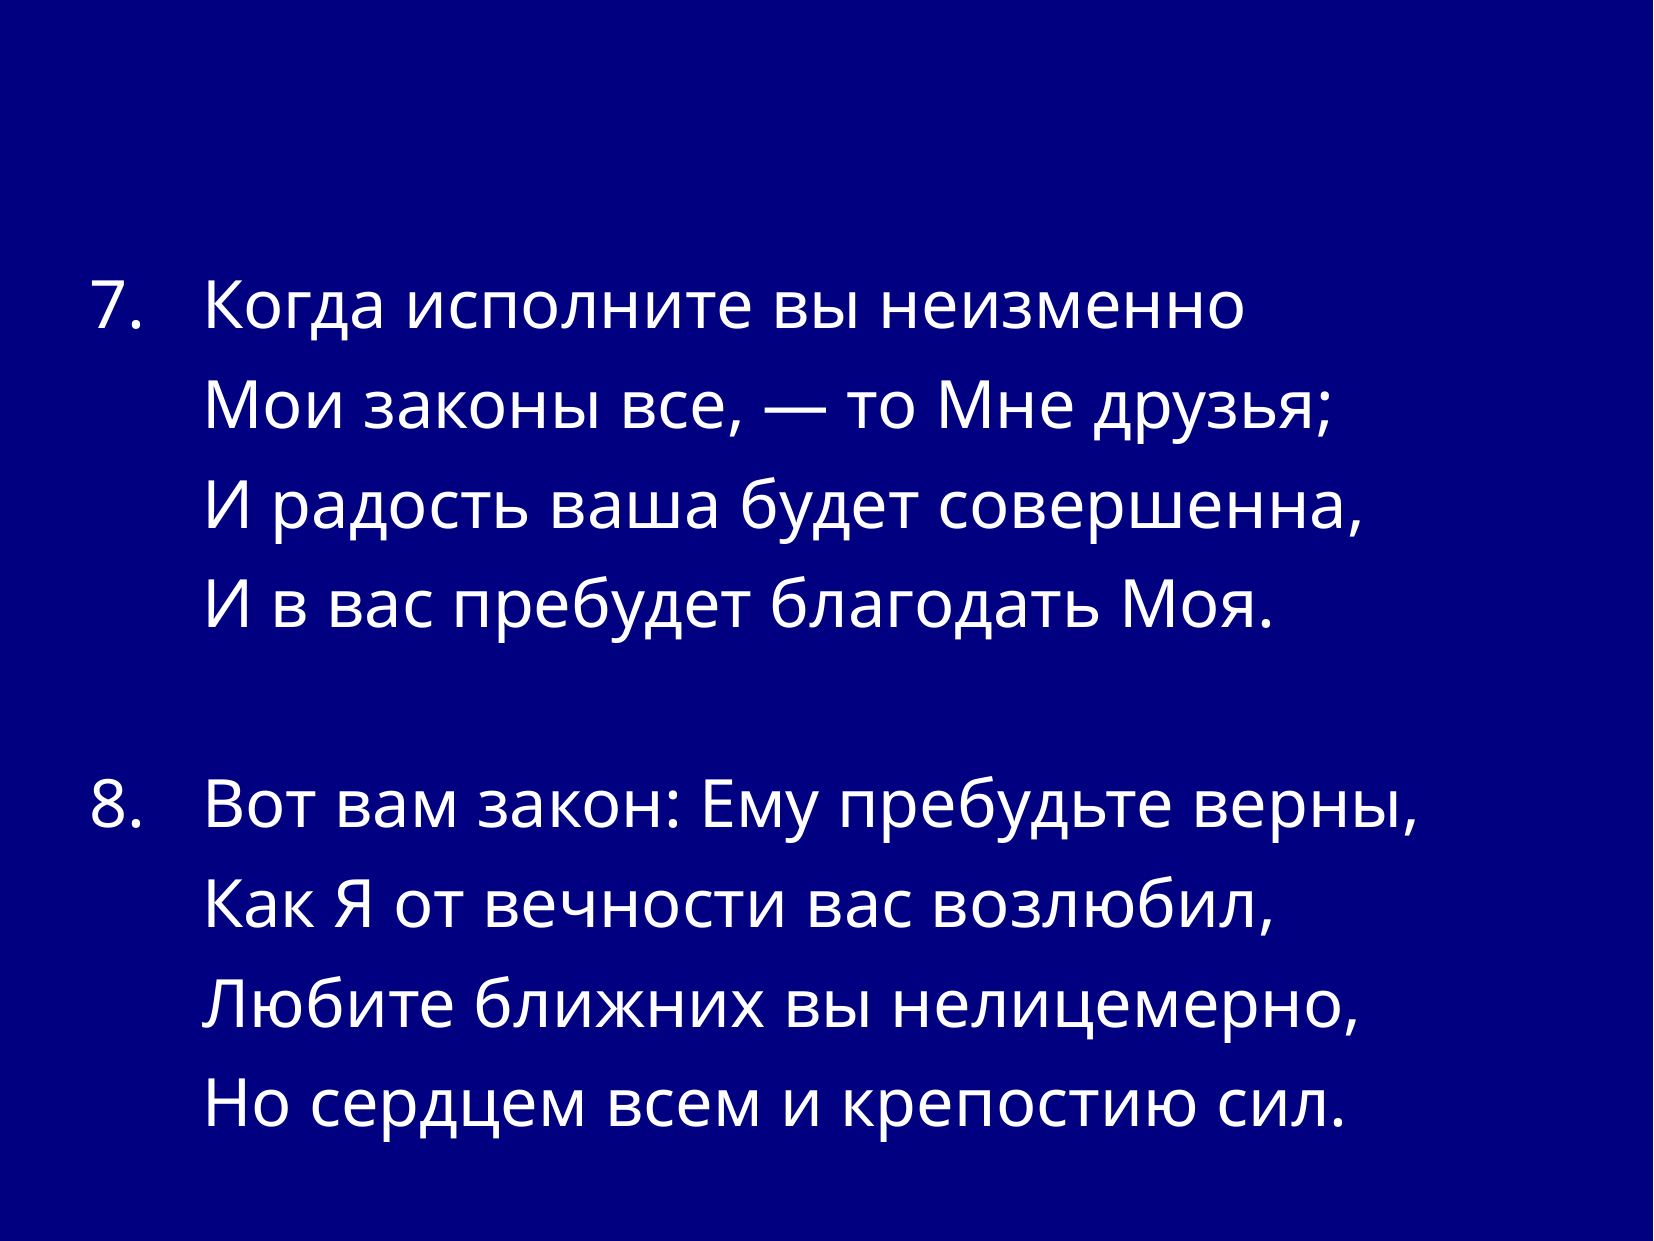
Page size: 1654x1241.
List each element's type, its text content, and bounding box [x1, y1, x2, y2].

text_box 7. Когда исполните вы неизменно Мои законы все, — то Мне друзья; И радость ваша будет совершенна, И в вас пребудет благодать Моя. 8. Вот вам закон: Ему пребудьте верны, Как Я от вечности вас возлюбил, Любите ближних вы нелицемерно, Но сердцем всем и крепостию сил. [75, 150, 1576, 1163]
